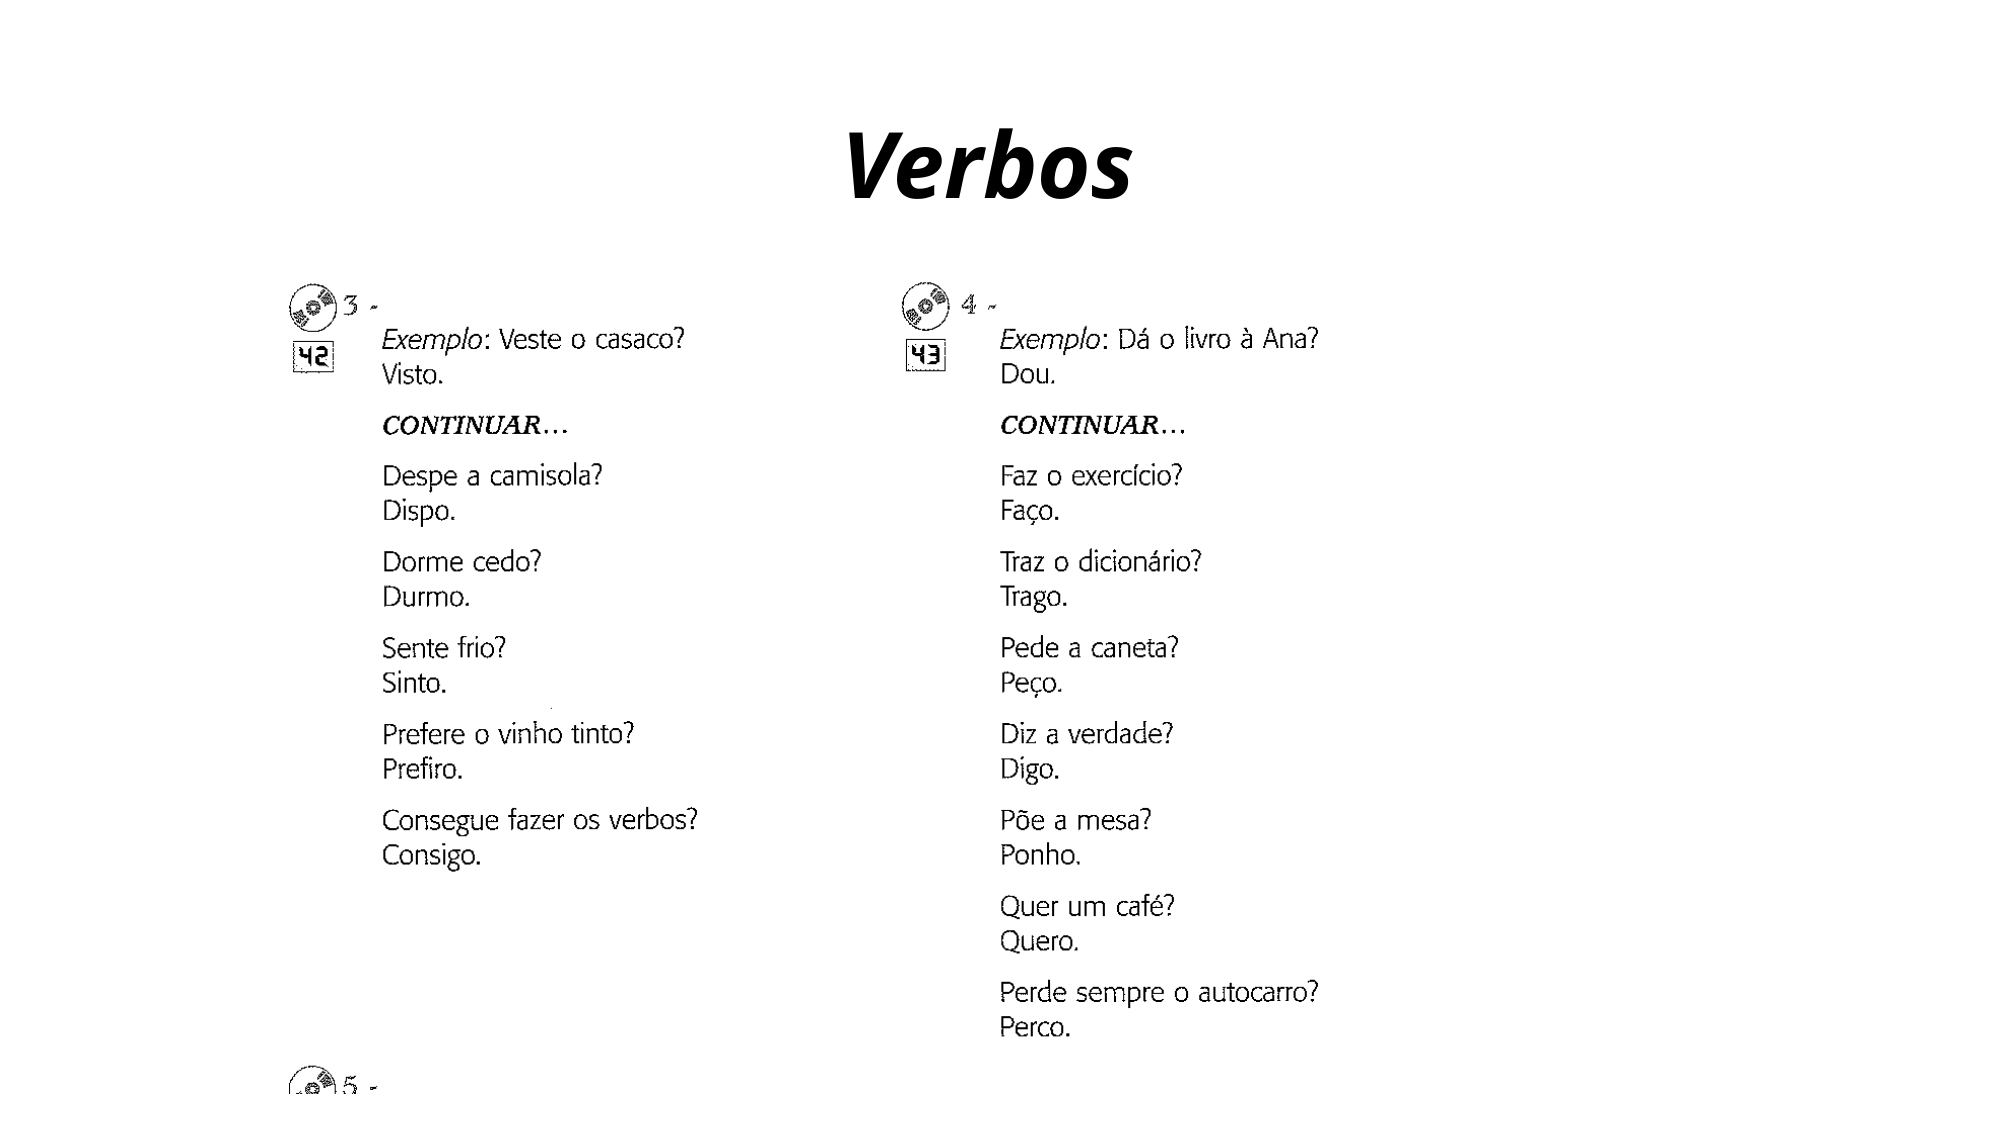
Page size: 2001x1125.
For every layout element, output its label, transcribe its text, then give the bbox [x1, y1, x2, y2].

title Verbos [137, 59, 1863, 278]
picture [288, 253, 1526, 1094]
